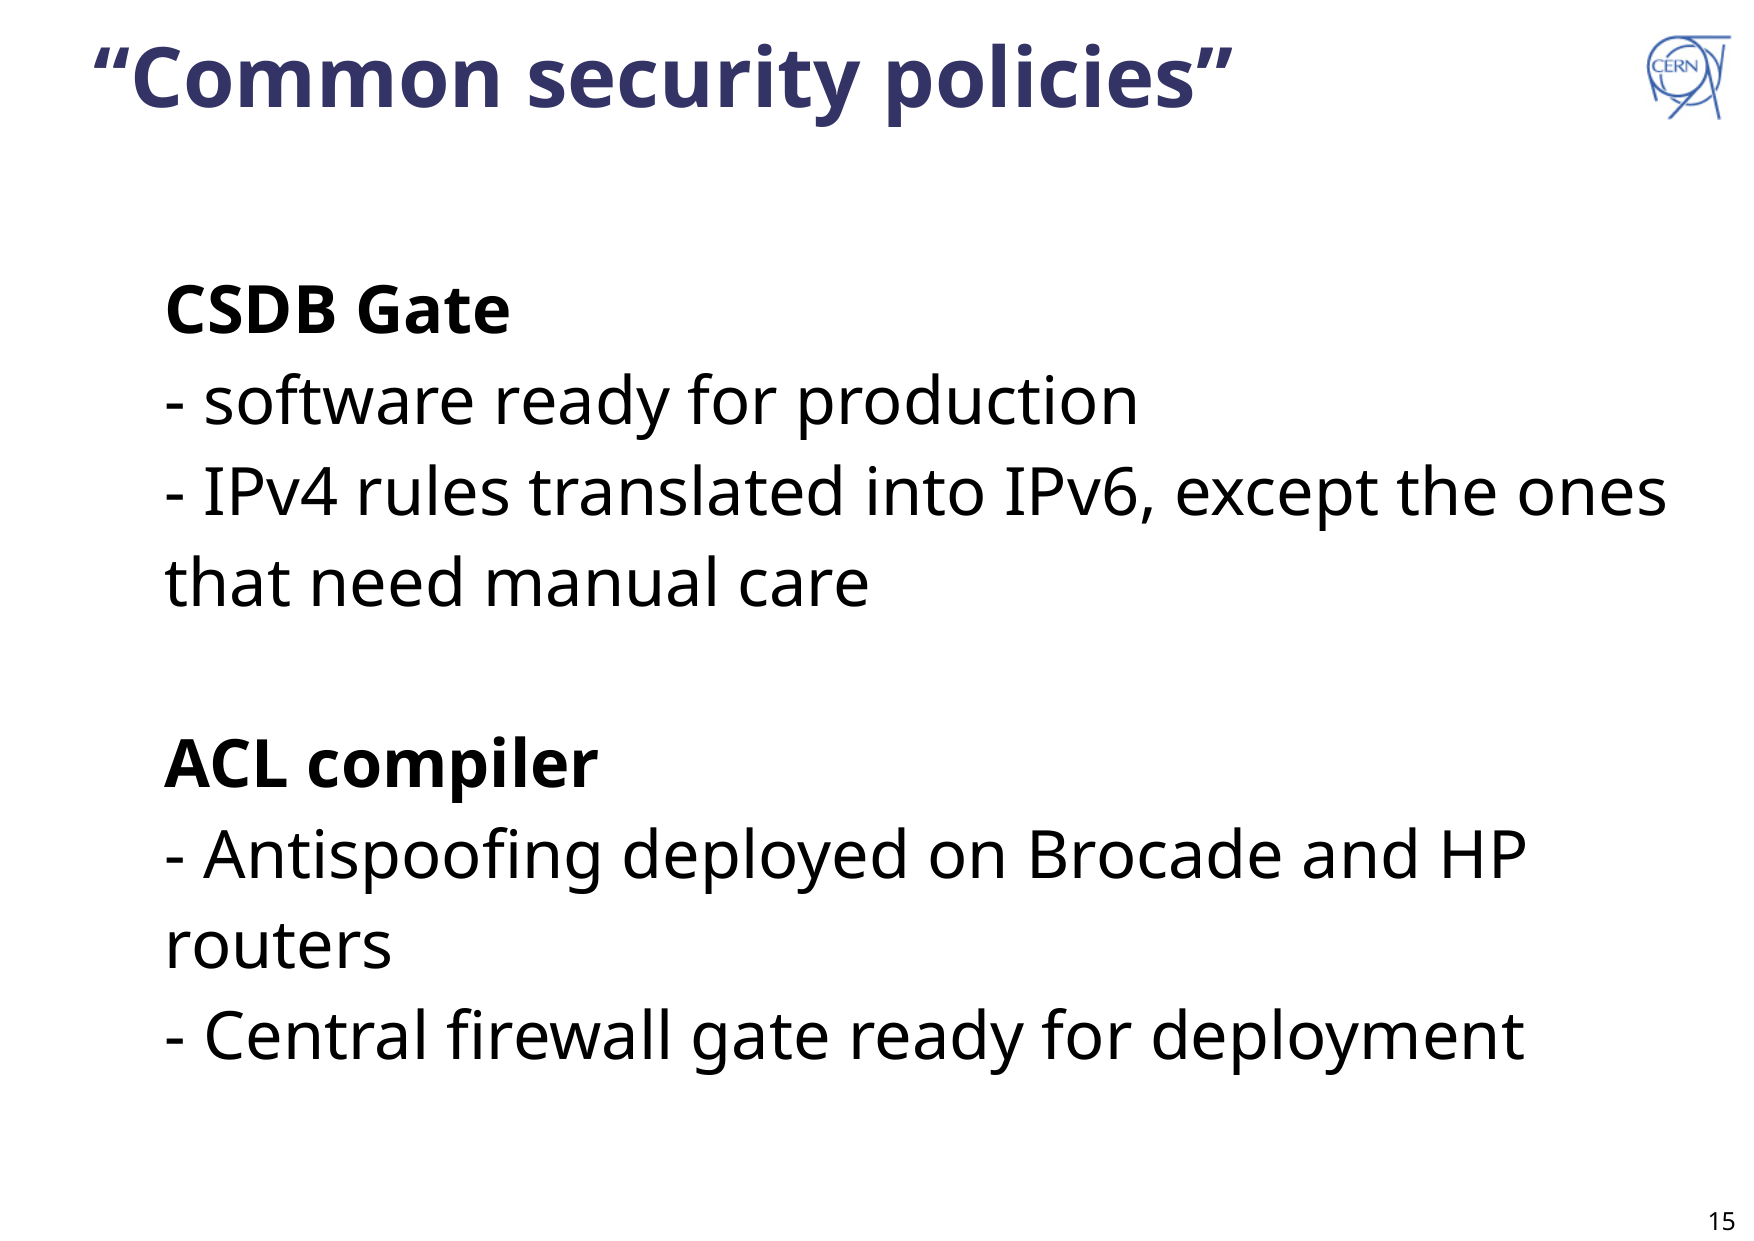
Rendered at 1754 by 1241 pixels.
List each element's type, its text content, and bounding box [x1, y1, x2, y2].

picture [1646, 34, 1732, 120]
text_box CSDB Gate - software ready for production - IPv4 rules translated into IPv6, except the ones that need manual care ACL compiler - Antispoofing deployed on Brocade and HP routers - Central firewall gate ready for deployment [150, 255, 1696, 919]
title “Common security policies” [63, 0, 1621, 166]
